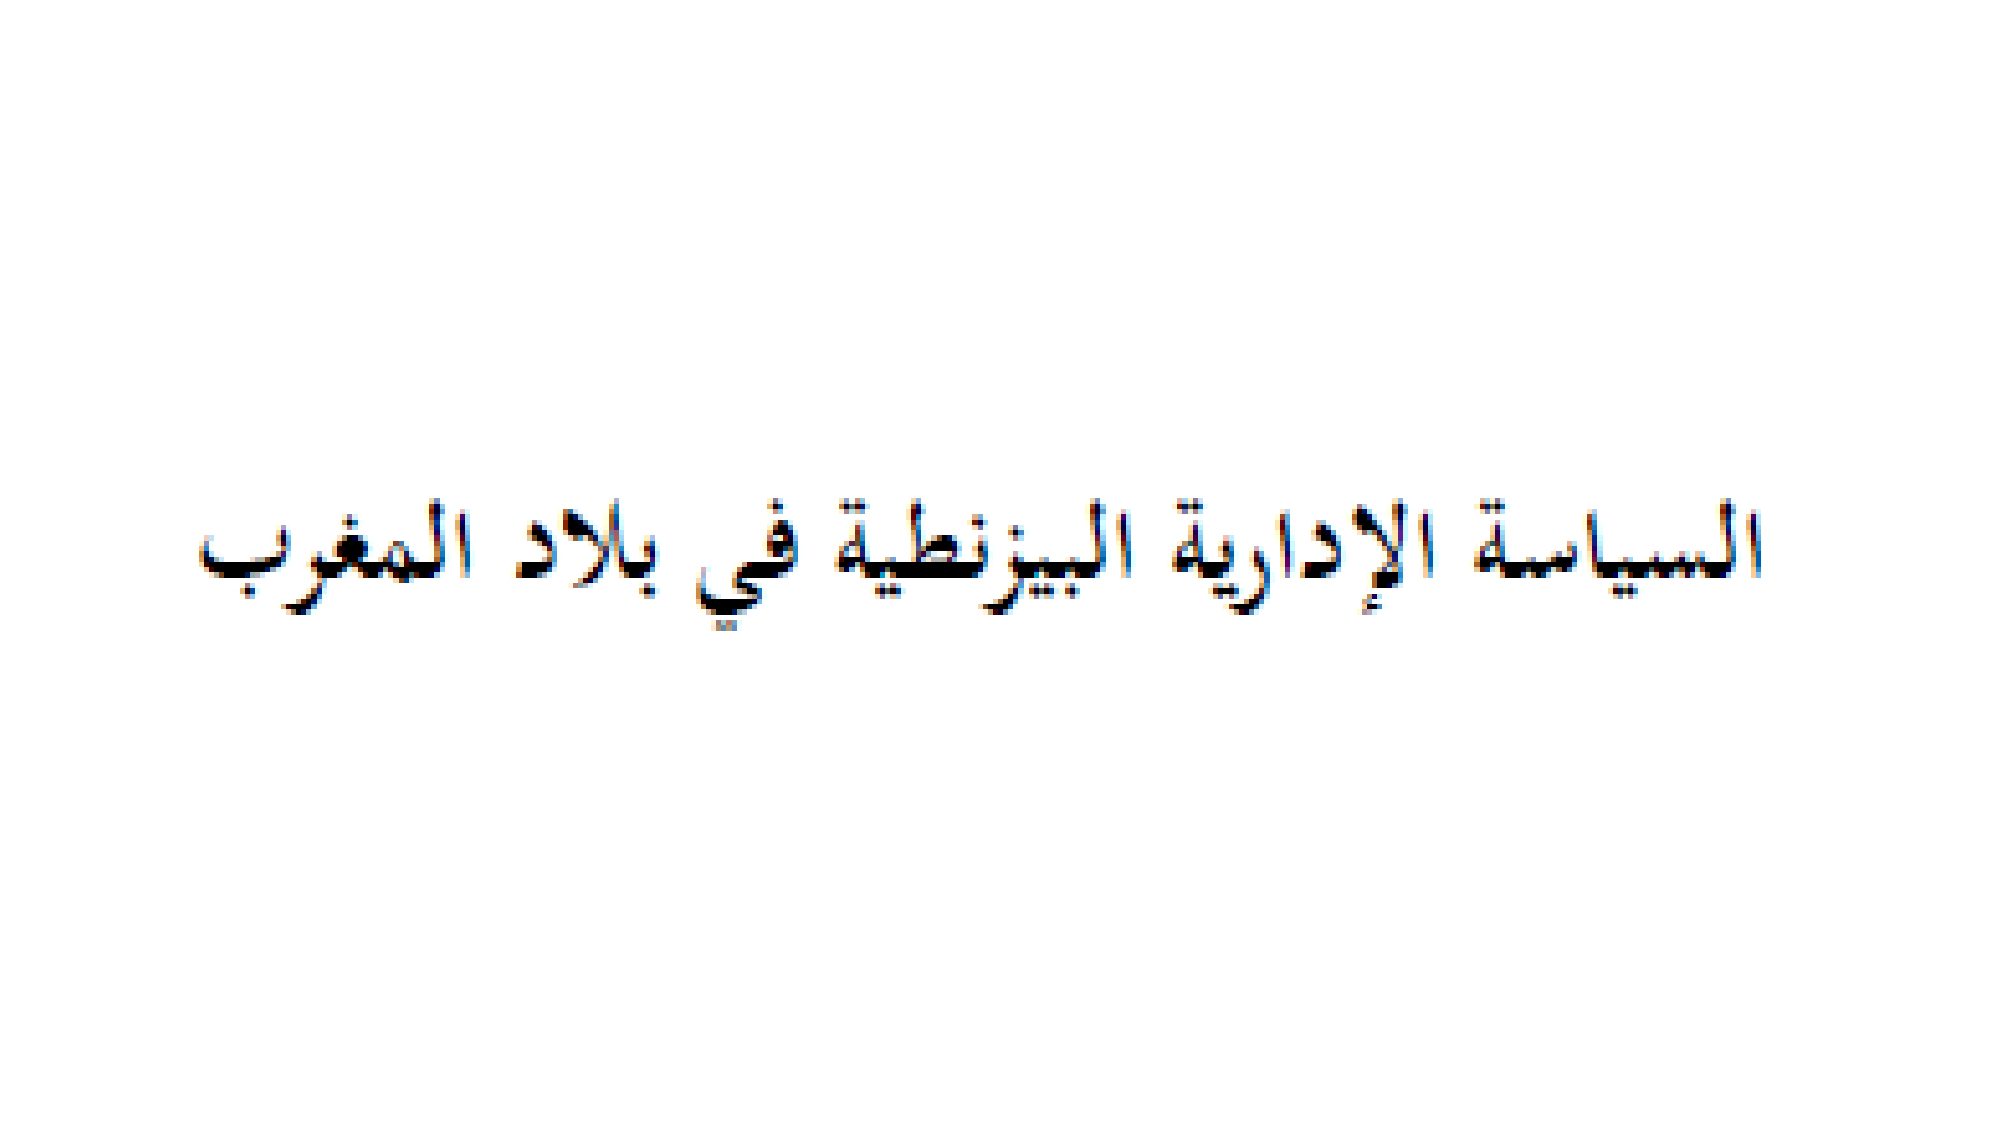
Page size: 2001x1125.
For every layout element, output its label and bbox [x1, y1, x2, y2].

picture [189, 483, 1762, 642]
